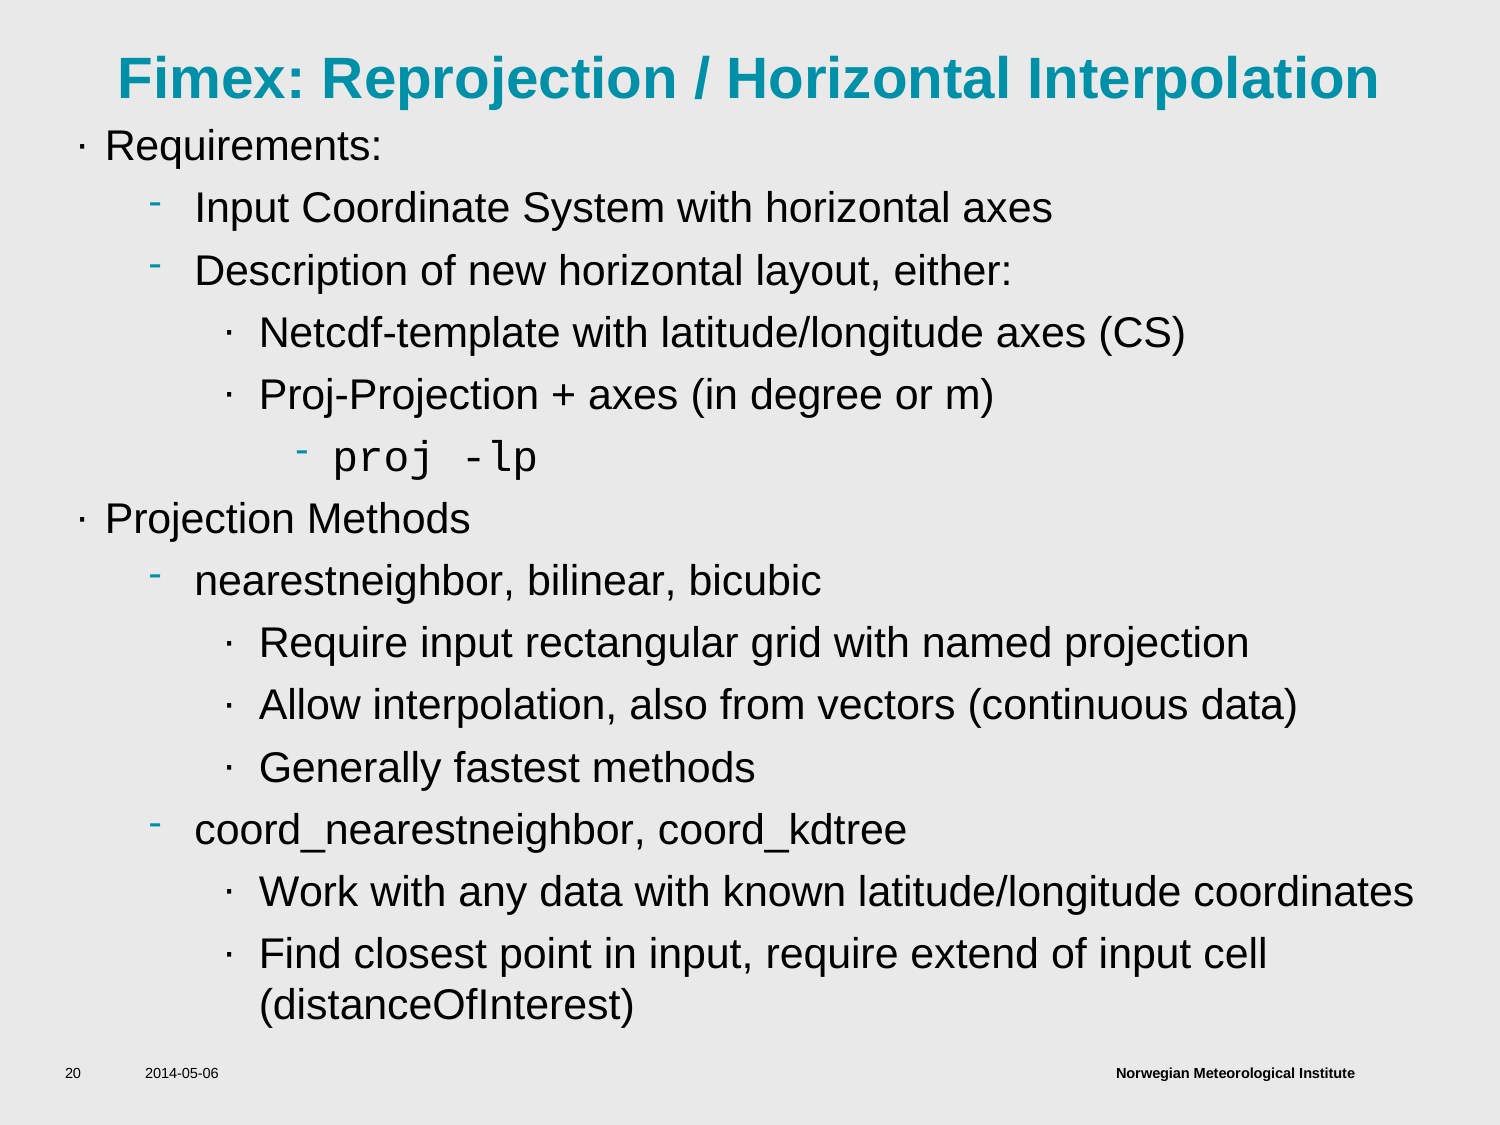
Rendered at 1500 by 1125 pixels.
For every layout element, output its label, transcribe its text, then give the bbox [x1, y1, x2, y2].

title Fimex: Reprojection / Horizontal Interpolation [117, 0, 1453, 150]
list Requirements: Input Coordinate System with horizontal axes Description of new horizontal layout, either: Netcdf-template with latitude/longitude axes (CS) Proj-Projection + axes (in degree or m) proj -lp Projection Methods nearestneighbor, bilinear, bicubic Require input rectangular grid with named projection Allow interpolation, also from vectors (continuous data) Generally fastest methods coord_nearestneighbor, coord_kdtree Work with any data with known latitude/longitude coordinates Find closest point in input, require extend of input cell (distanceOfInterest) [75, 117, 1426, 1049]
